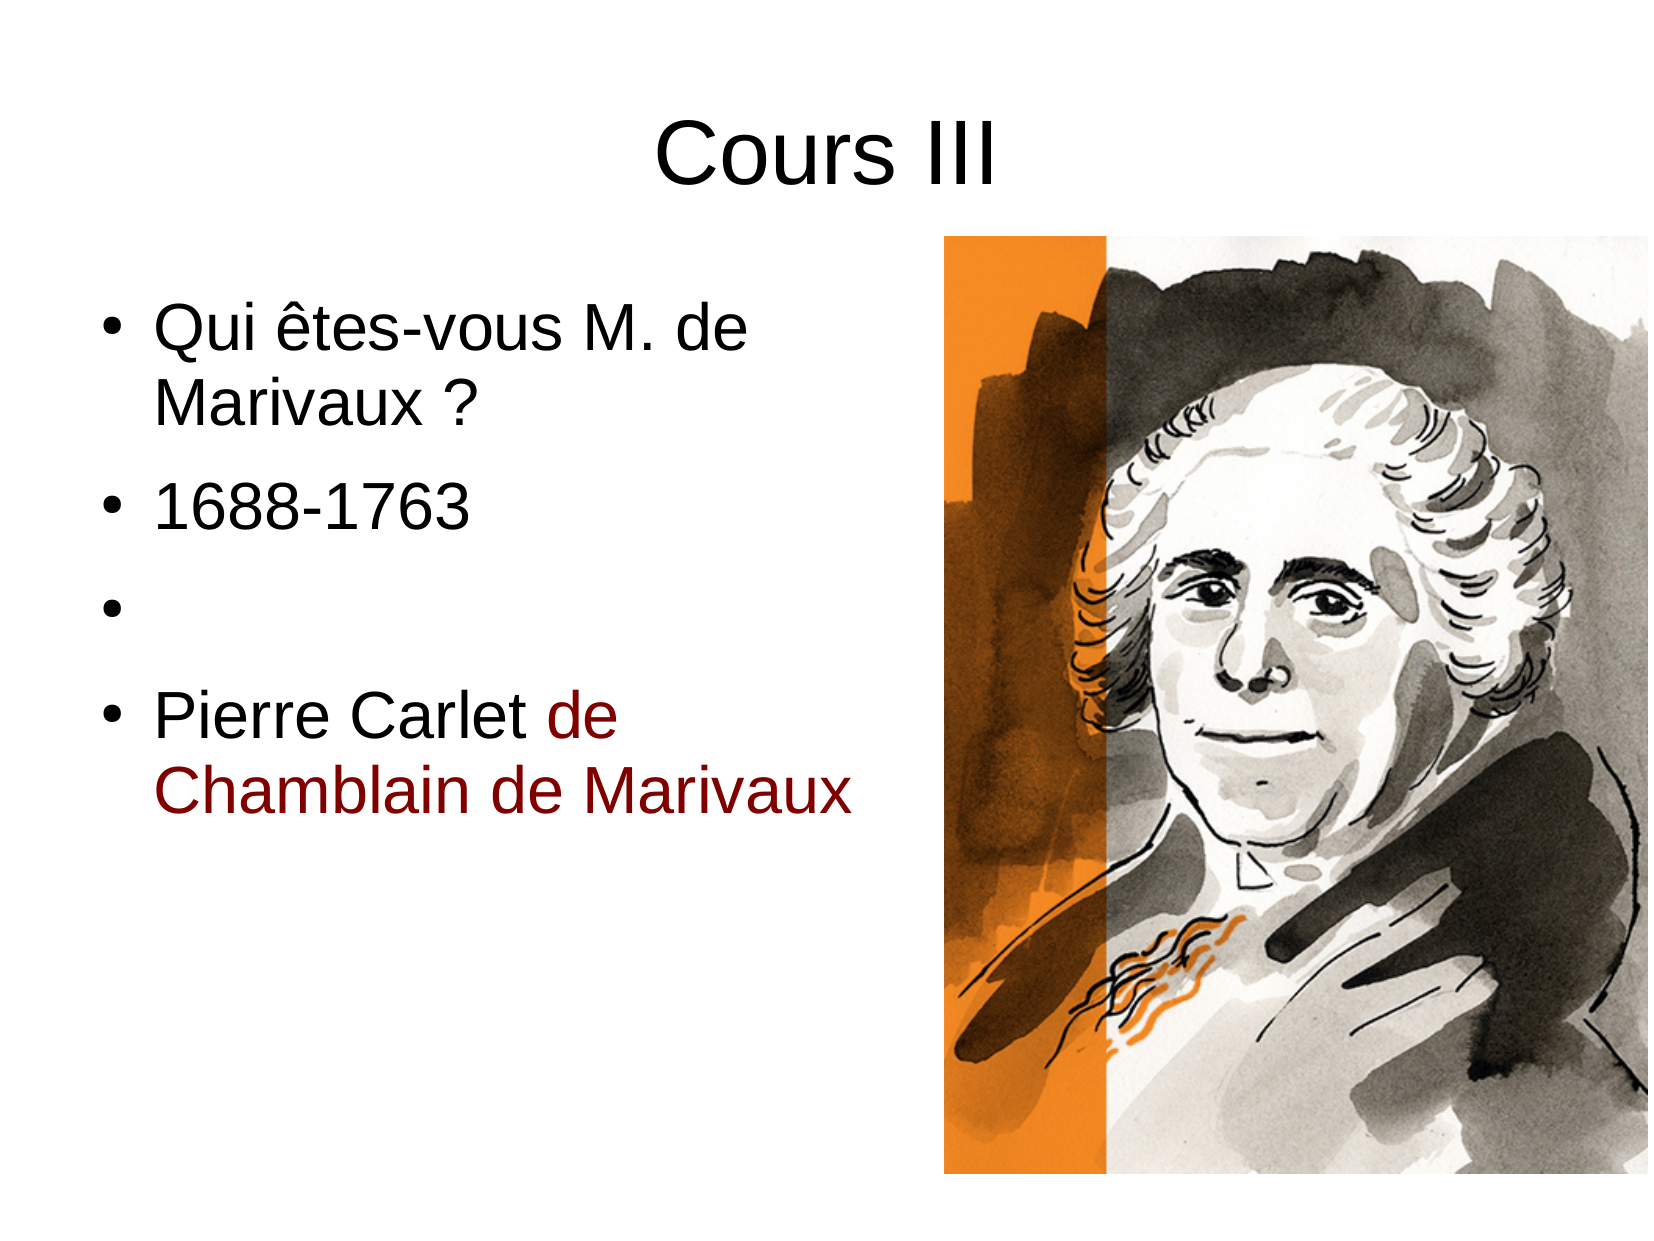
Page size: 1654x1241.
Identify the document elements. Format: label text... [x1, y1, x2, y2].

picture [944, 236, 1648, 1174]
title Cours III [82, 49, 1571, 257]
list Qui êtes-vous M. de Marivaux ? 1688-1763 Pierre Carlet de Chamblain de Marivaux [82, 290, 857, 1010]
